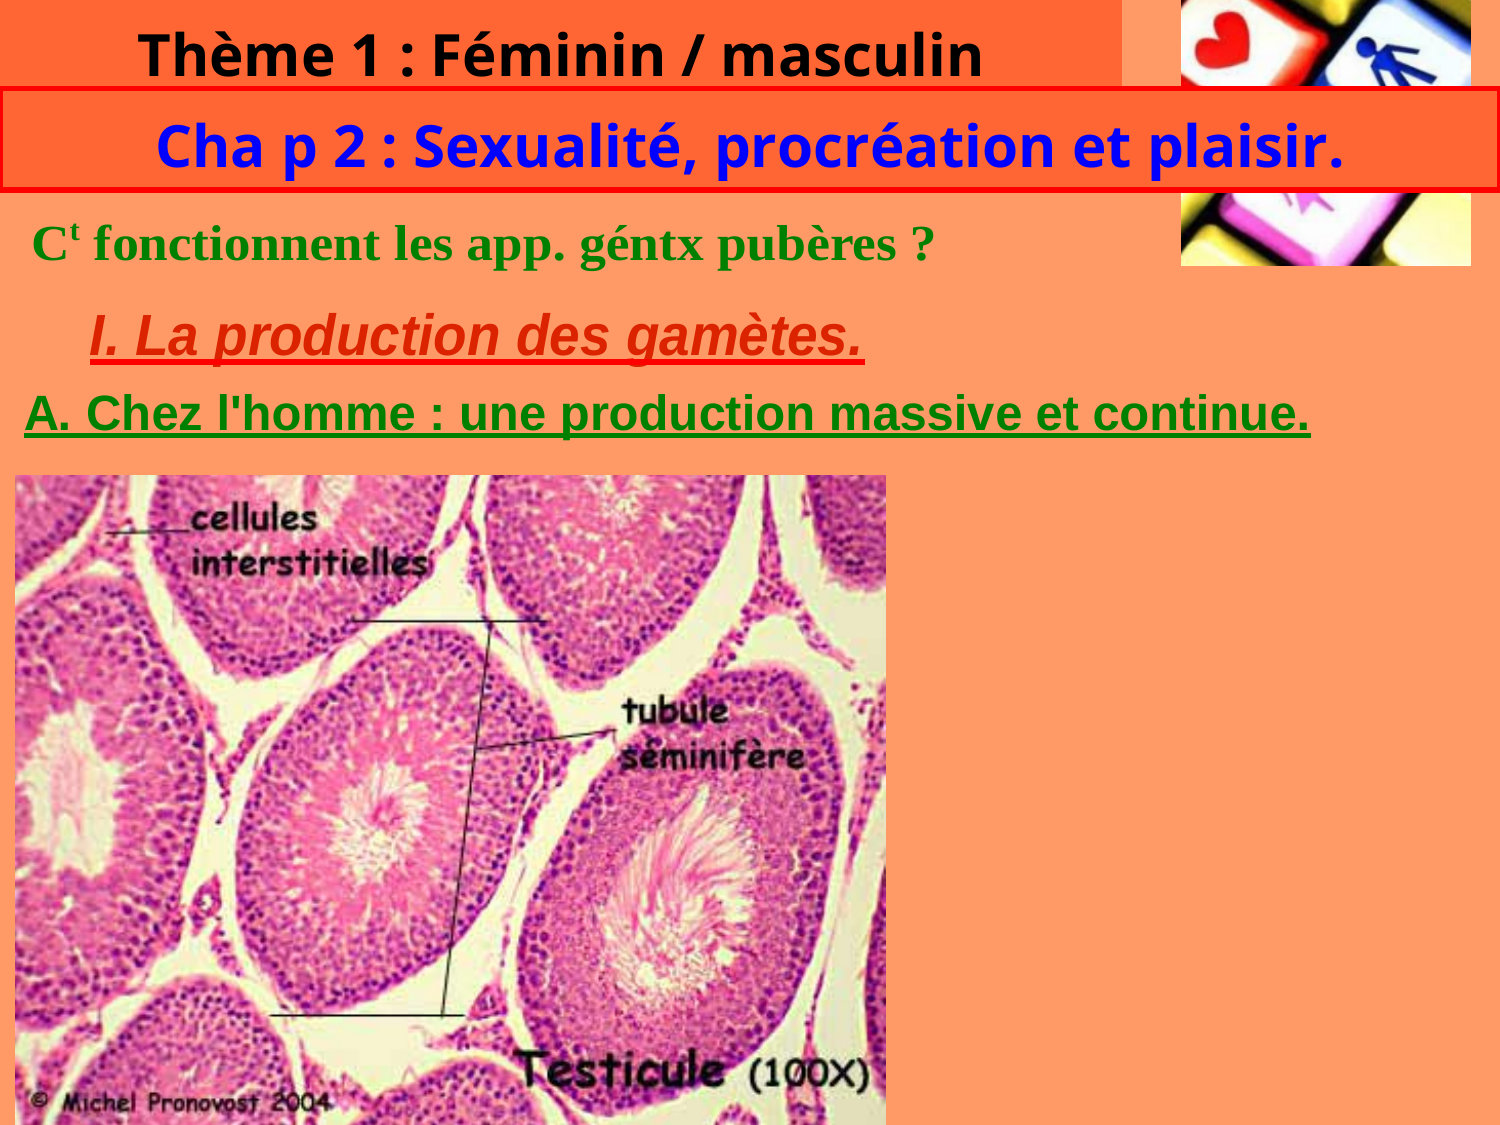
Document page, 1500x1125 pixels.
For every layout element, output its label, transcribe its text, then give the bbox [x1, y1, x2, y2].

picture [15, 475, 886, 1125]
chart [29, 213, 1388, 278]
picture [1181, 191, 1471, 266]
text_box Thème 1 : Féminin / masculin [0, 0, 1122, 88]
chart [88, 301, 1034, 367]
chart [22, 383, 1500, 498]
text_box Cha p 2 : Sexualité, procréation et plaisir. [0, 88, 1500, 191]
picture [1181, 0, 1471, 88]
